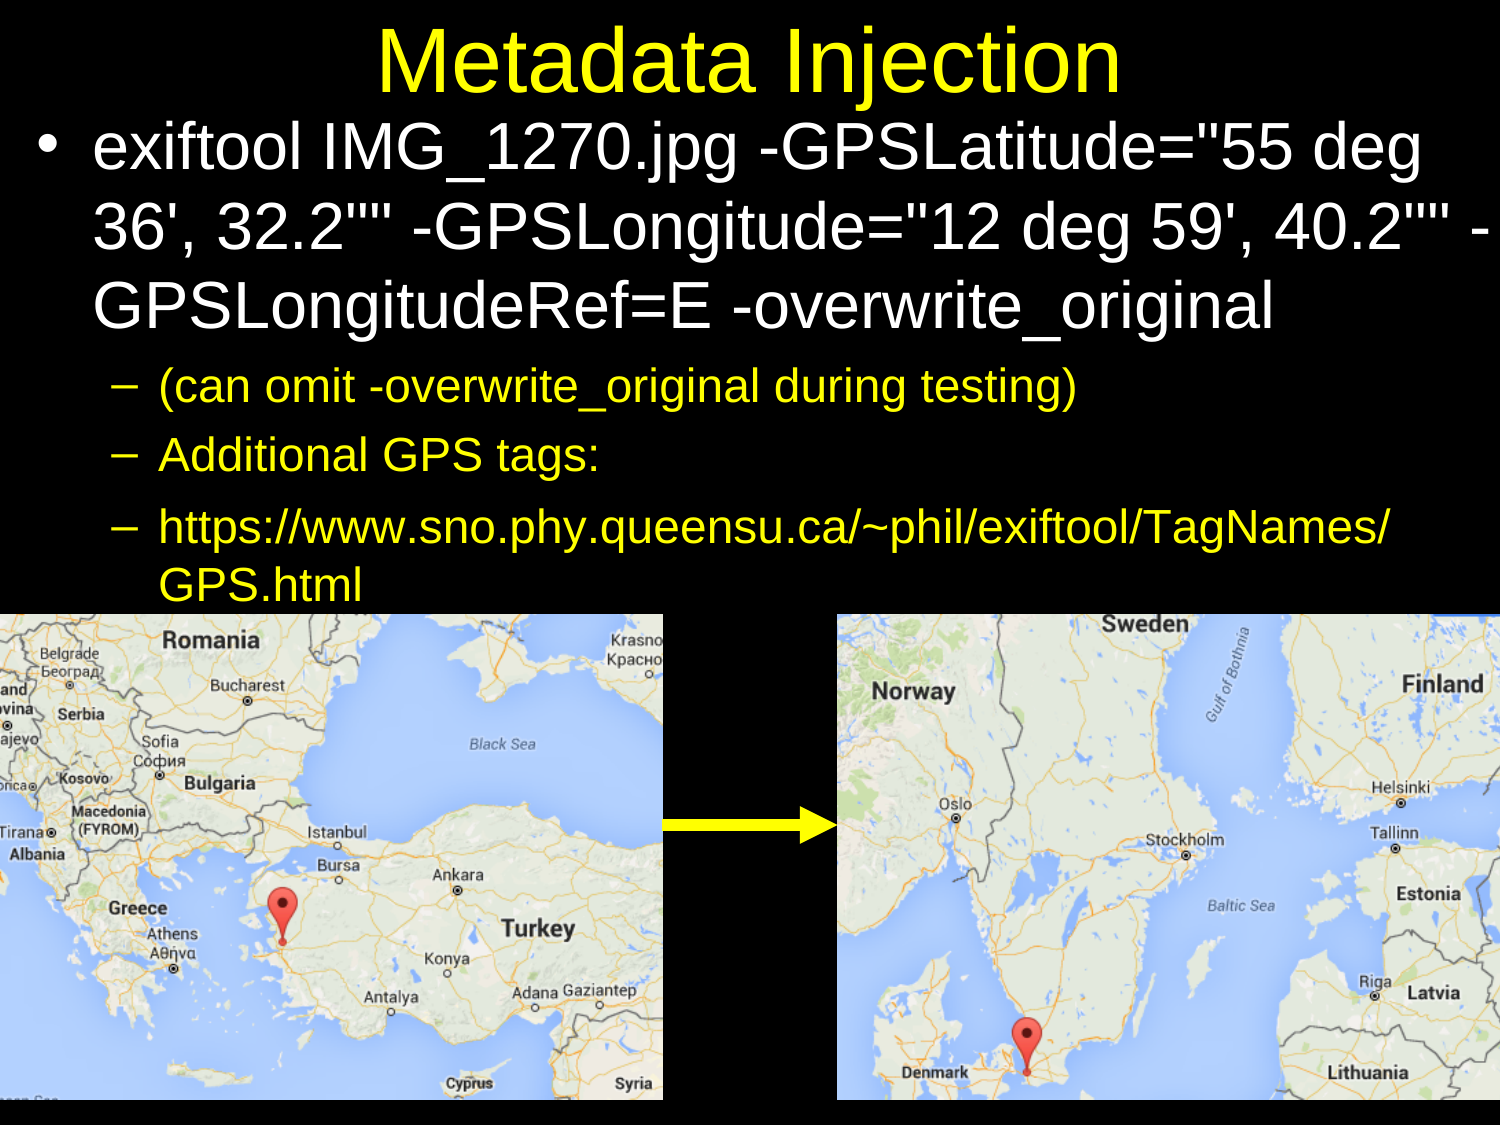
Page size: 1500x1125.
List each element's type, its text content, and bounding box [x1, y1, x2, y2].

title Metadata Injection [75, 0, 1426, 94]
picture [0, 614, 663, 1101]
picture [837, 614, 1500, 1101]
list exiftool IMG_1270.jpg -GPSLatitude="55 deg 36', 32.2"" -GPSLongitude="12 deg 59', 40.2"" -GPSLongitudeRef=E -overwrite_original (can omit -overwrite_original during testing) Additional GPS tags: https://www.sno.phy.queensu.ca/~phil/exiftool/TagNames/GPS.html [21, 94, 1500, 824]
